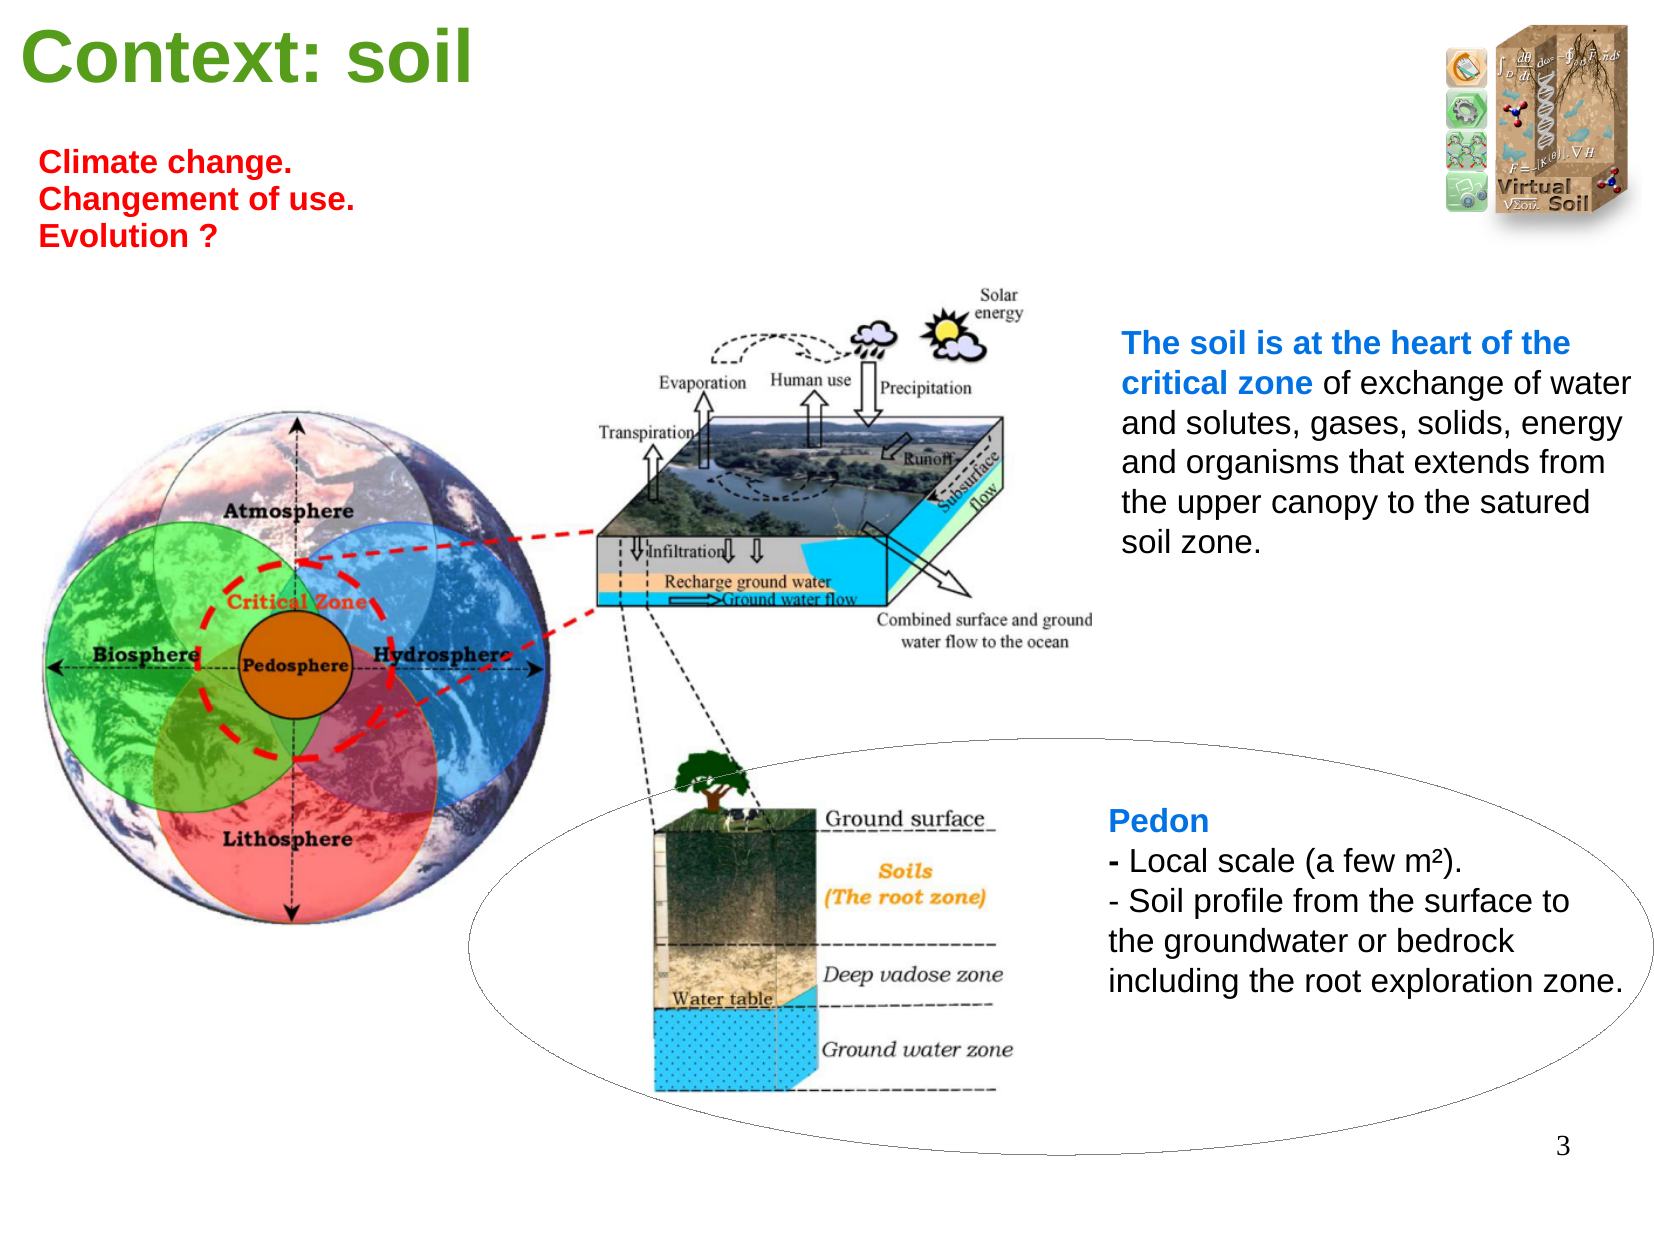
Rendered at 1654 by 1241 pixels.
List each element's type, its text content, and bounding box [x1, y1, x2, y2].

picture [1409, 0, 1642, 260]
text_box Climate change. Changement of use. Evolution ? [23, 135, 487, 277]
text_box The soil is at the heart of the critical zone of exchange of water and solutes, gases, solids, energy and organisms that extends from the upper canopy to the satured soil zone. [1106, 313, 1654, 608]
text_box Pedon - Local scale (a few m²). - Soil profile from the surface to the groundwater or bedrock including the root exploration zone. [1093, 791, 1641, 1090]
text_box Context: soil [5, 7, 615, 107]
picture [36, 271, 1099, 1102]
